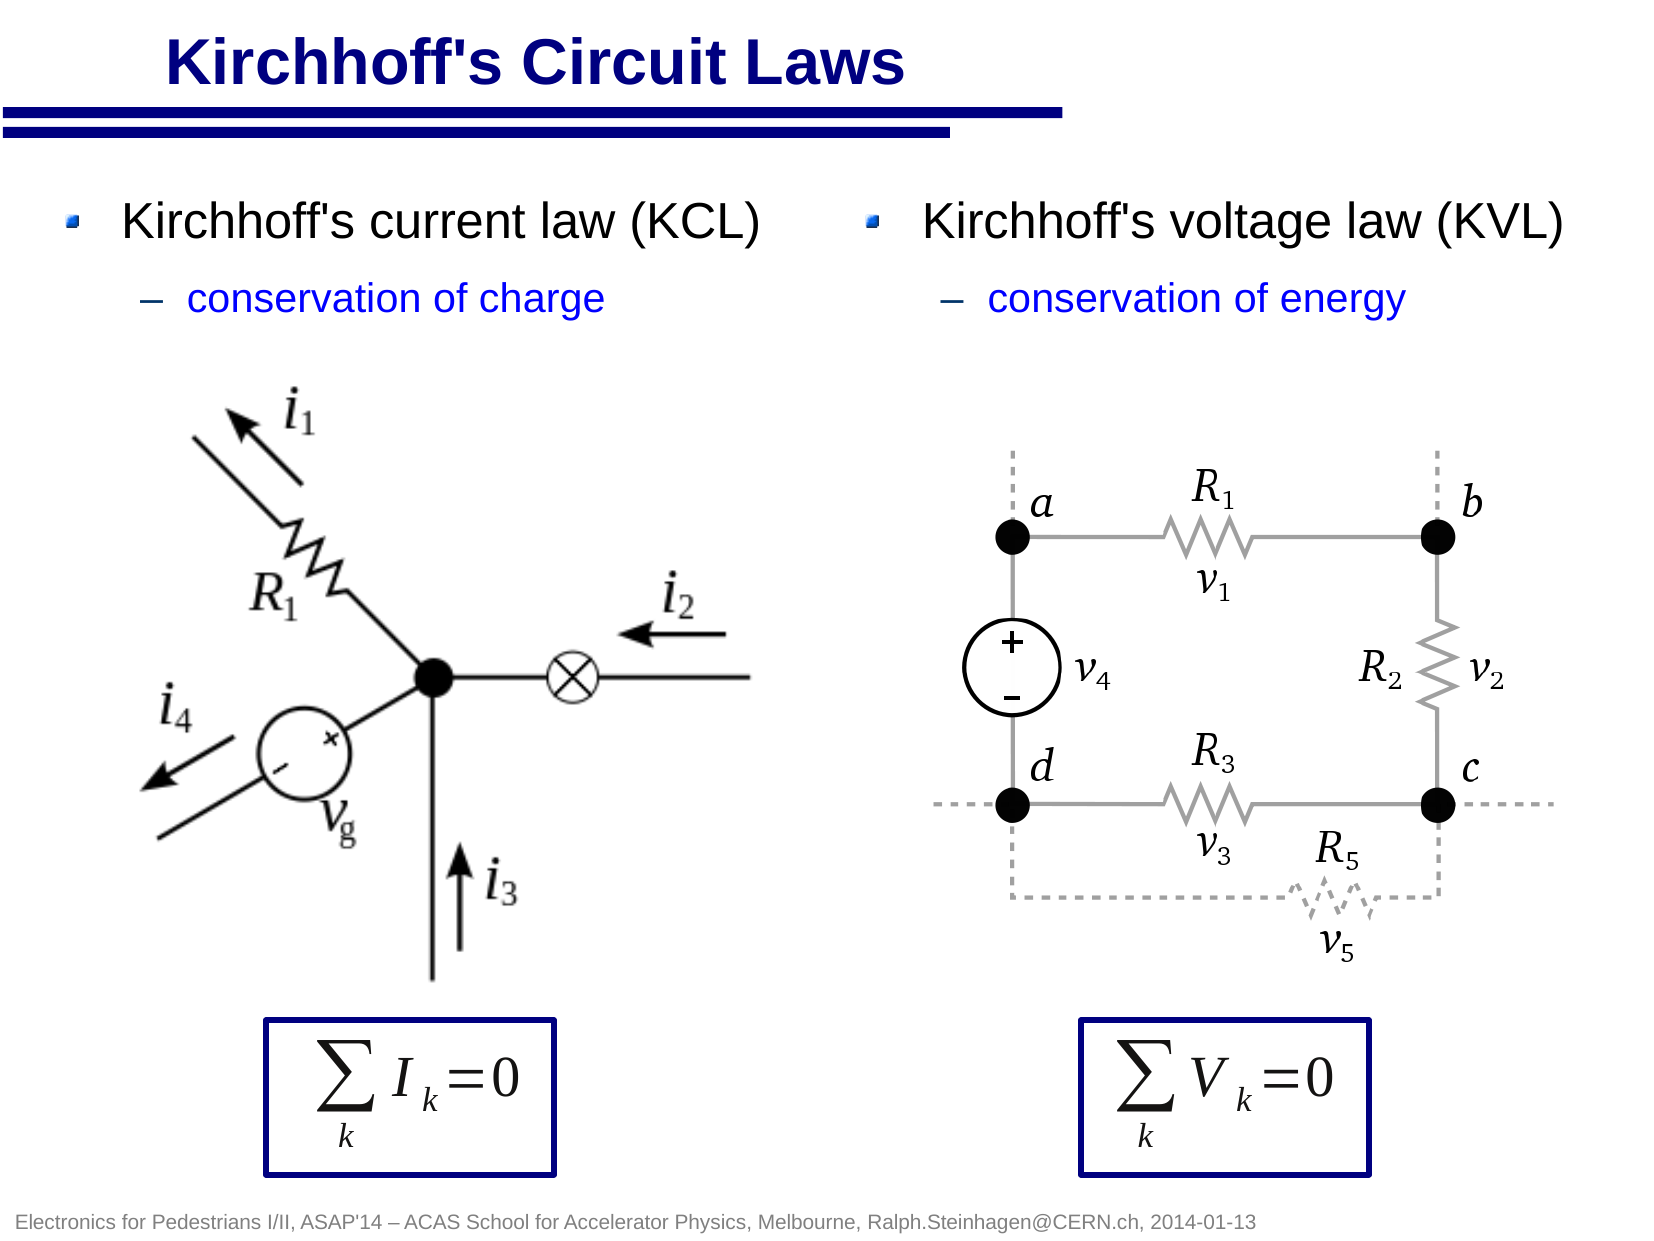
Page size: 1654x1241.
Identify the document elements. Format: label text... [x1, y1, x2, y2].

chart [298, 1038, 536, 1157]
picture [125, 372, 768, 999]
chart [1097, 1038, 1350, 1157]
list Kirchhoff's voltage law (KVL) conservation of energy [865, 192, 1628, 1205]
picture [905, 405, 1577, 993]
list Kirchhoff's current law (KCL) conservation of charge [65, 192, 828, 1205]
title Kirchhoff's Circuit Laws [165, 0, 1323, 124]
